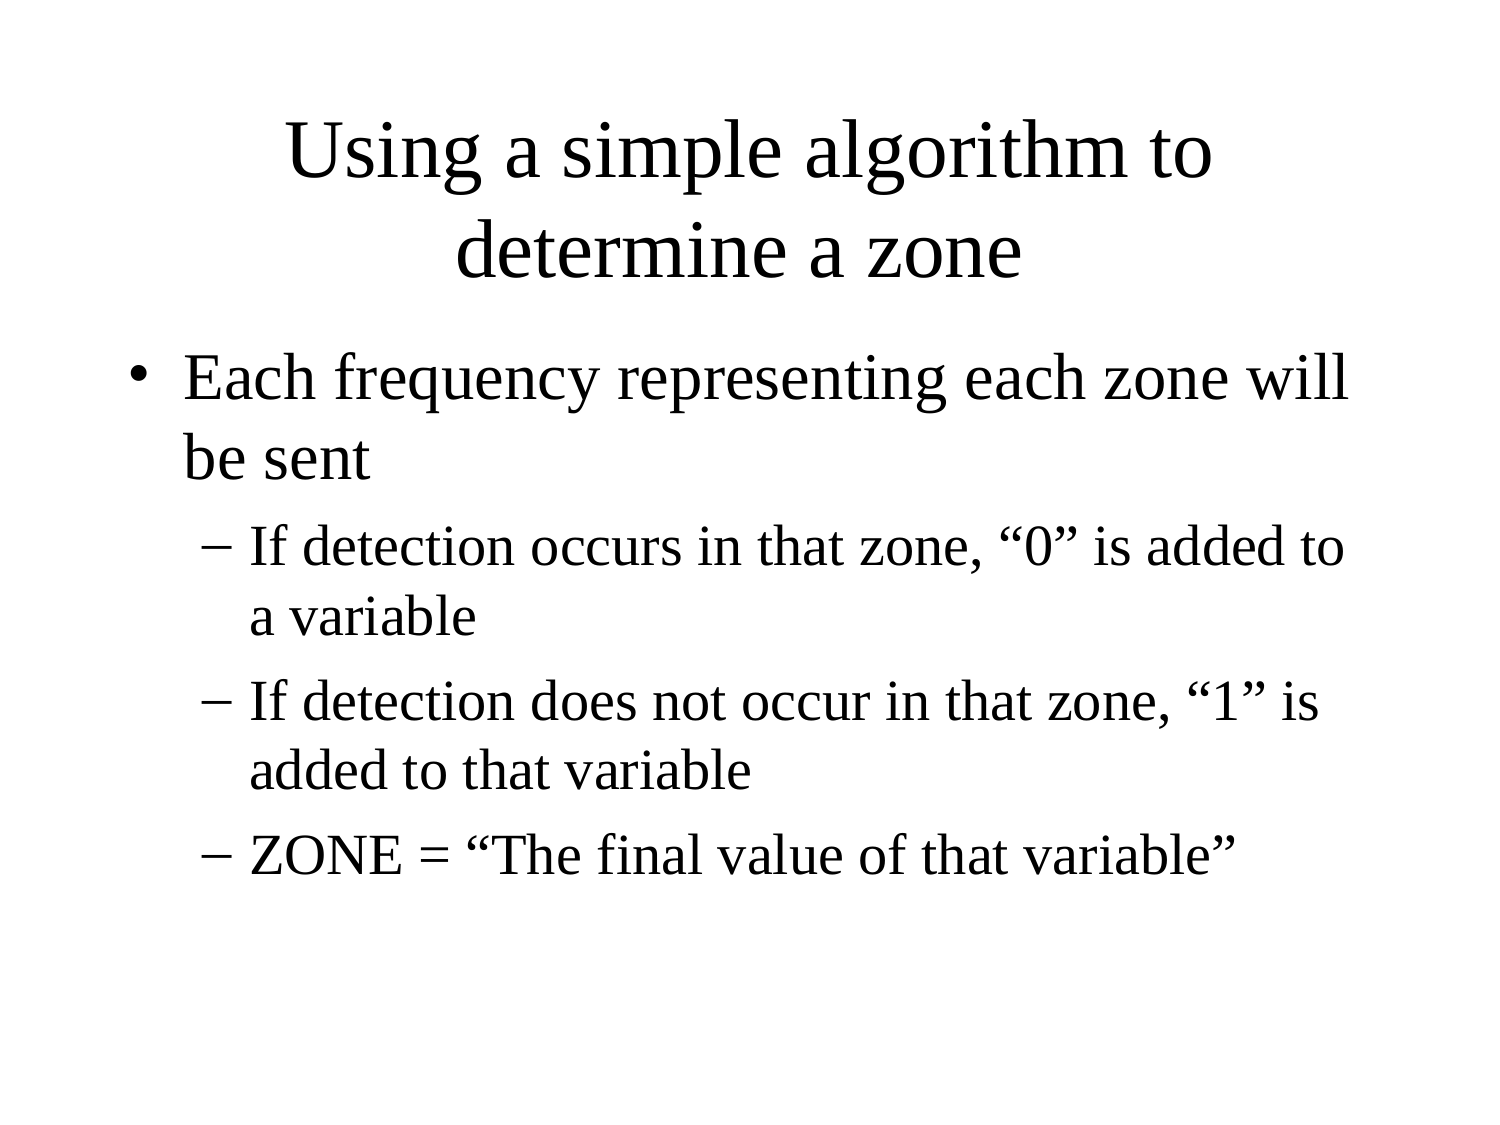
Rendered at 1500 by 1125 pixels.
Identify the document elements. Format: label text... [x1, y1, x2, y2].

list Each frequency representing each zone will be sent If detection occurs in that zone, “0” is added to a variable If detection does not occur in that zone, “1” is added to that variable ZONE = “The final value of that variable” [112, 324, 1388, 1001]
title Using a simple algorithm to determine a zone [112, 86, 1388, 302]
